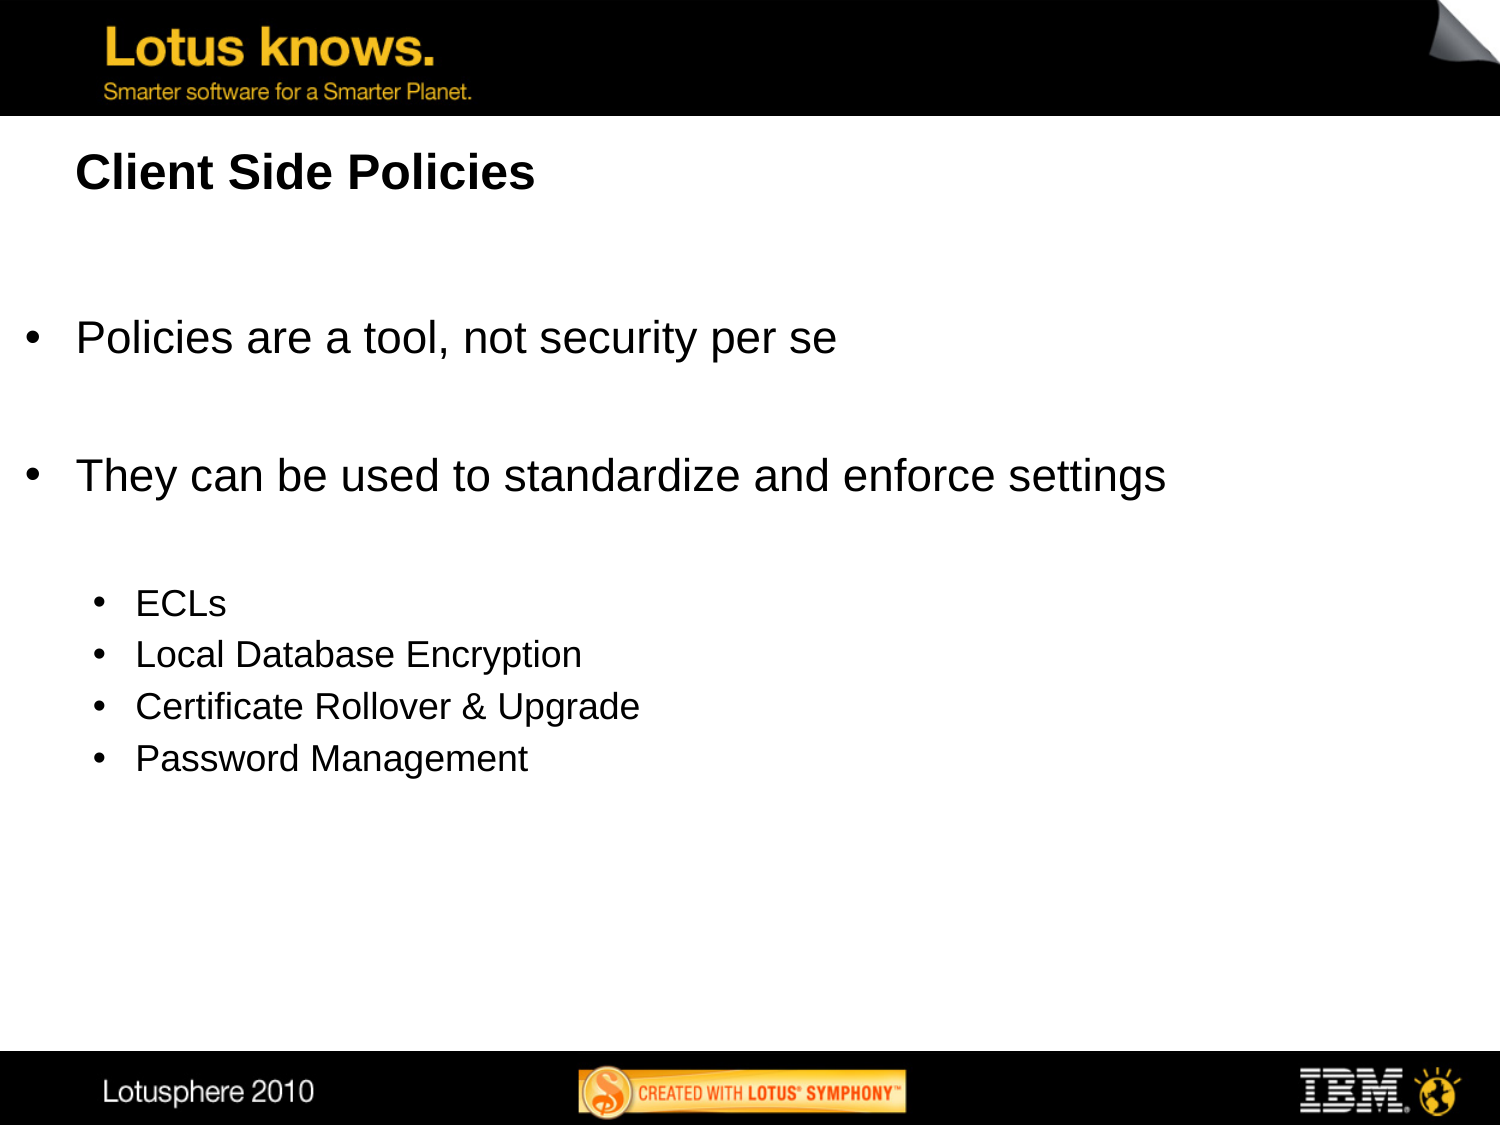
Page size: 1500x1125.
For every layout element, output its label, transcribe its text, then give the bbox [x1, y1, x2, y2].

picture [0, 1052, 1500, 1125]
list Policies are a tool, not security per se They can be used to standardize and enforce settings ECLs Local Database Encryption Certificate Rollover & Upgrade Password Management [24, 237, 1476, 1026]
title Client Side Policies [74, 137, 1475, 200]
picture [0, 0, 1500, 115]
